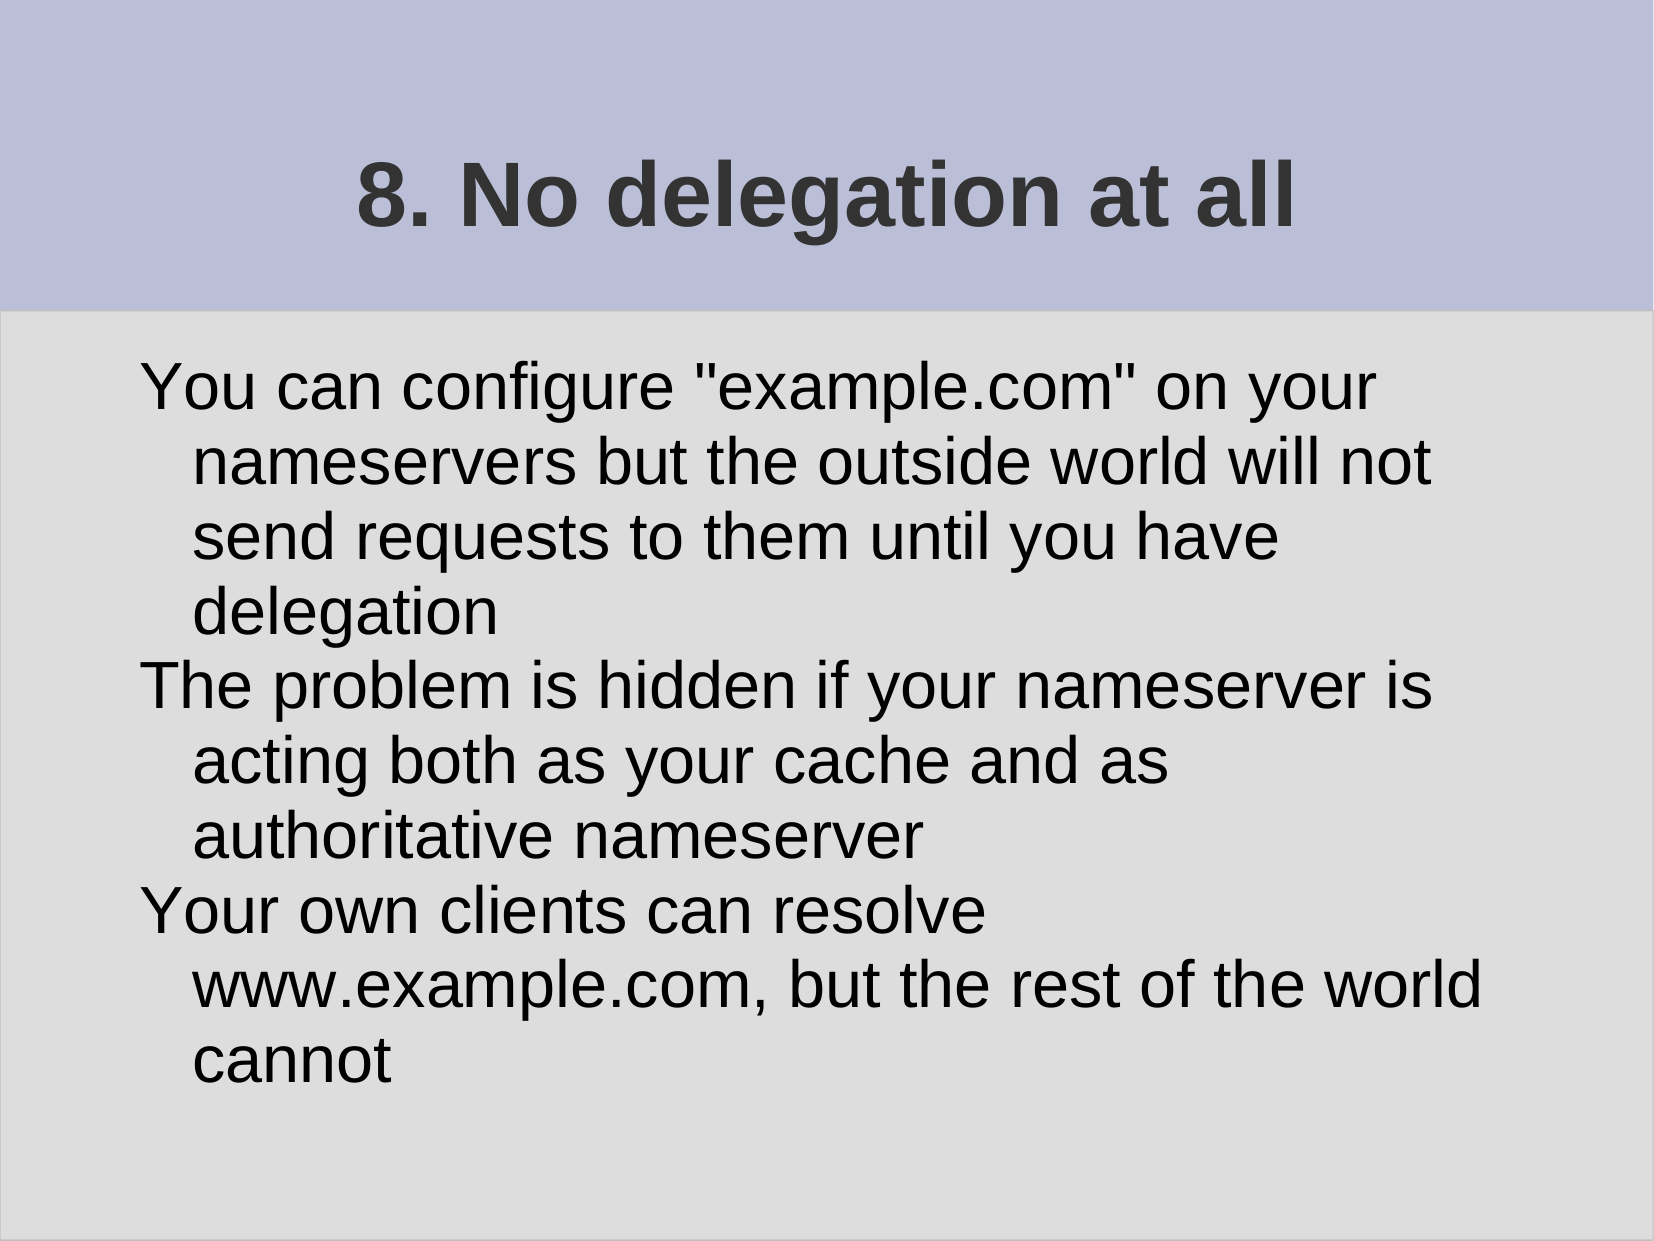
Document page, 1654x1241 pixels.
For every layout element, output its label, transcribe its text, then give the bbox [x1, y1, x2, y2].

list You can configure "example.com" on your nameservers but the outside world will not send requests to them until you have delegation The problem is hidden if your nameserver is acting both as your cache and as authoritative nameserver Your own clients can resolve www.example.com, but the rest of the world cannot [121, 344, 1534, 1150]
title 8. No delegation at all [121, 91, 1534, 299]
